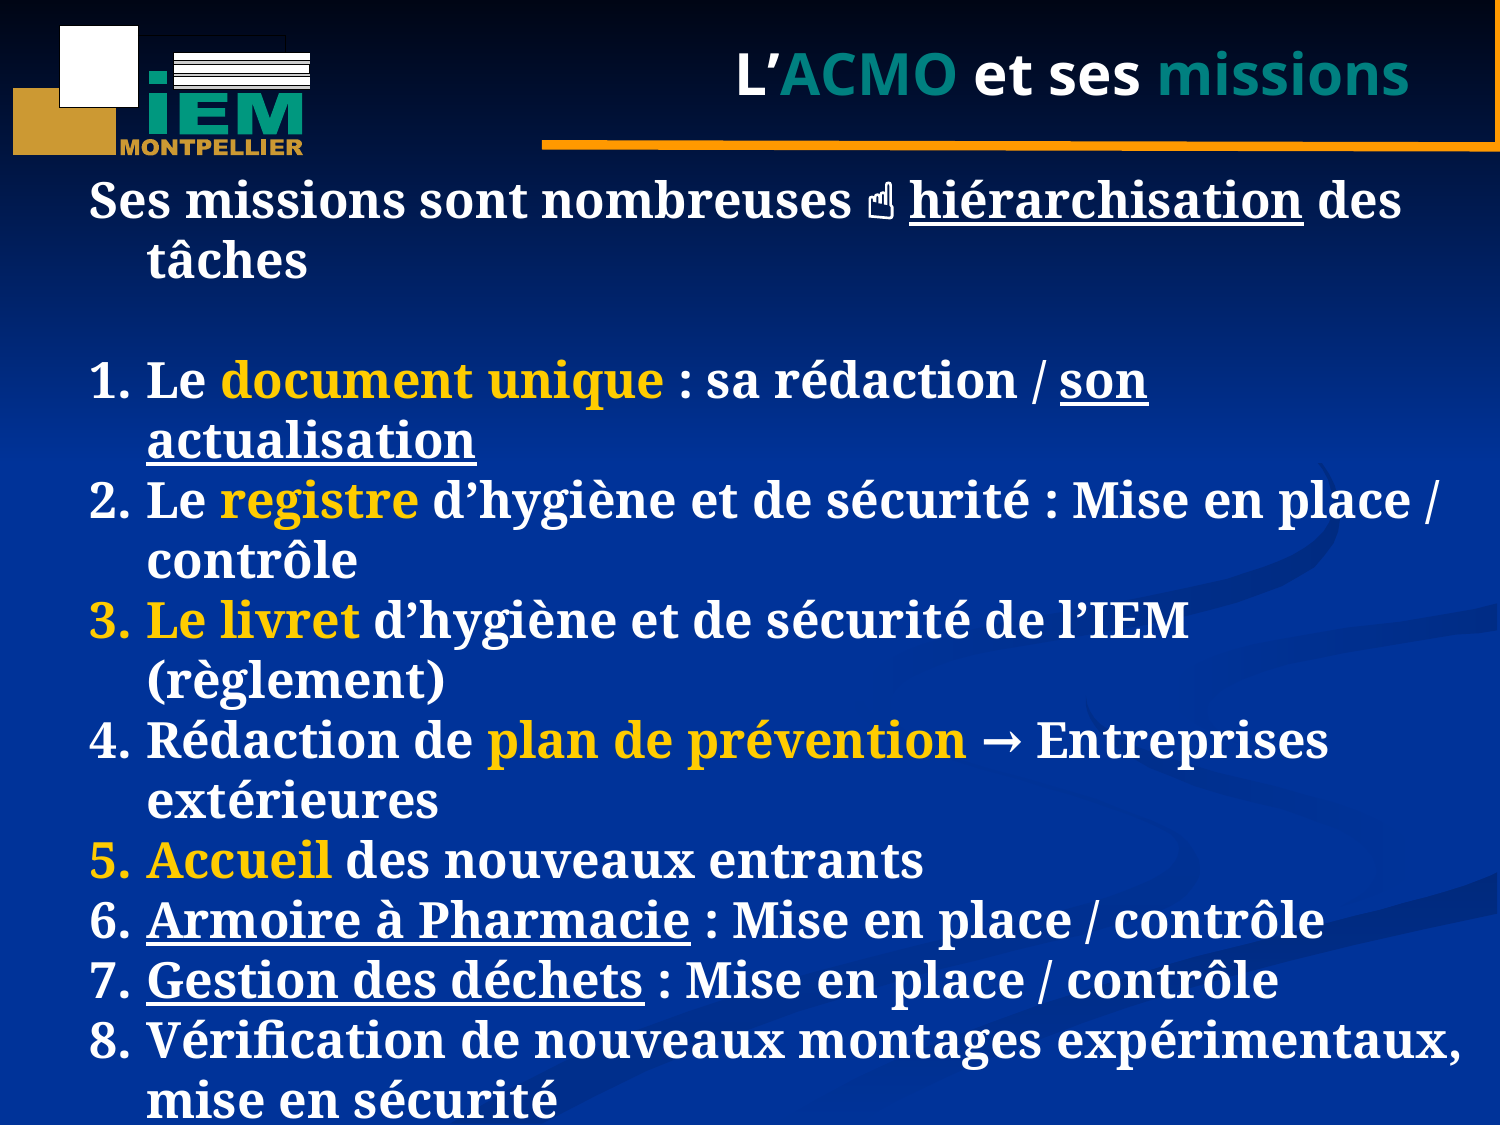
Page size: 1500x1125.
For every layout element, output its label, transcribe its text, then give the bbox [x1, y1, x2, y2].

picture [12, 24, 310, 156]
text_box Ses missions sont nombreuses  hiérarchisation des tâches Le document unique : sa rédaction / son actualisation Le registre d’hygiène et de sécurité : Mise en place / contrôle Le livret d’hygiène et de sécurité de l’IEM (règlement) Rédaction de plan de prévention → Entreprises extérieures Accueil des nouveaux entrants Armoire à Pharmacie : Mise en place / contrôle Gestion des déchets : Mise en place / contrôle Vérification de nouveaux montages expérimentaux, mise en sécurité Interventions suite à des incidents (casse verrerie, coupure, renversement d’acide, …). Suivi des contrôles : sorbonnes, extincteurs, … … [0, 160, 1500, 1125]
text_box L’ACMO et ses missions [332, 36, 1463, 160]
